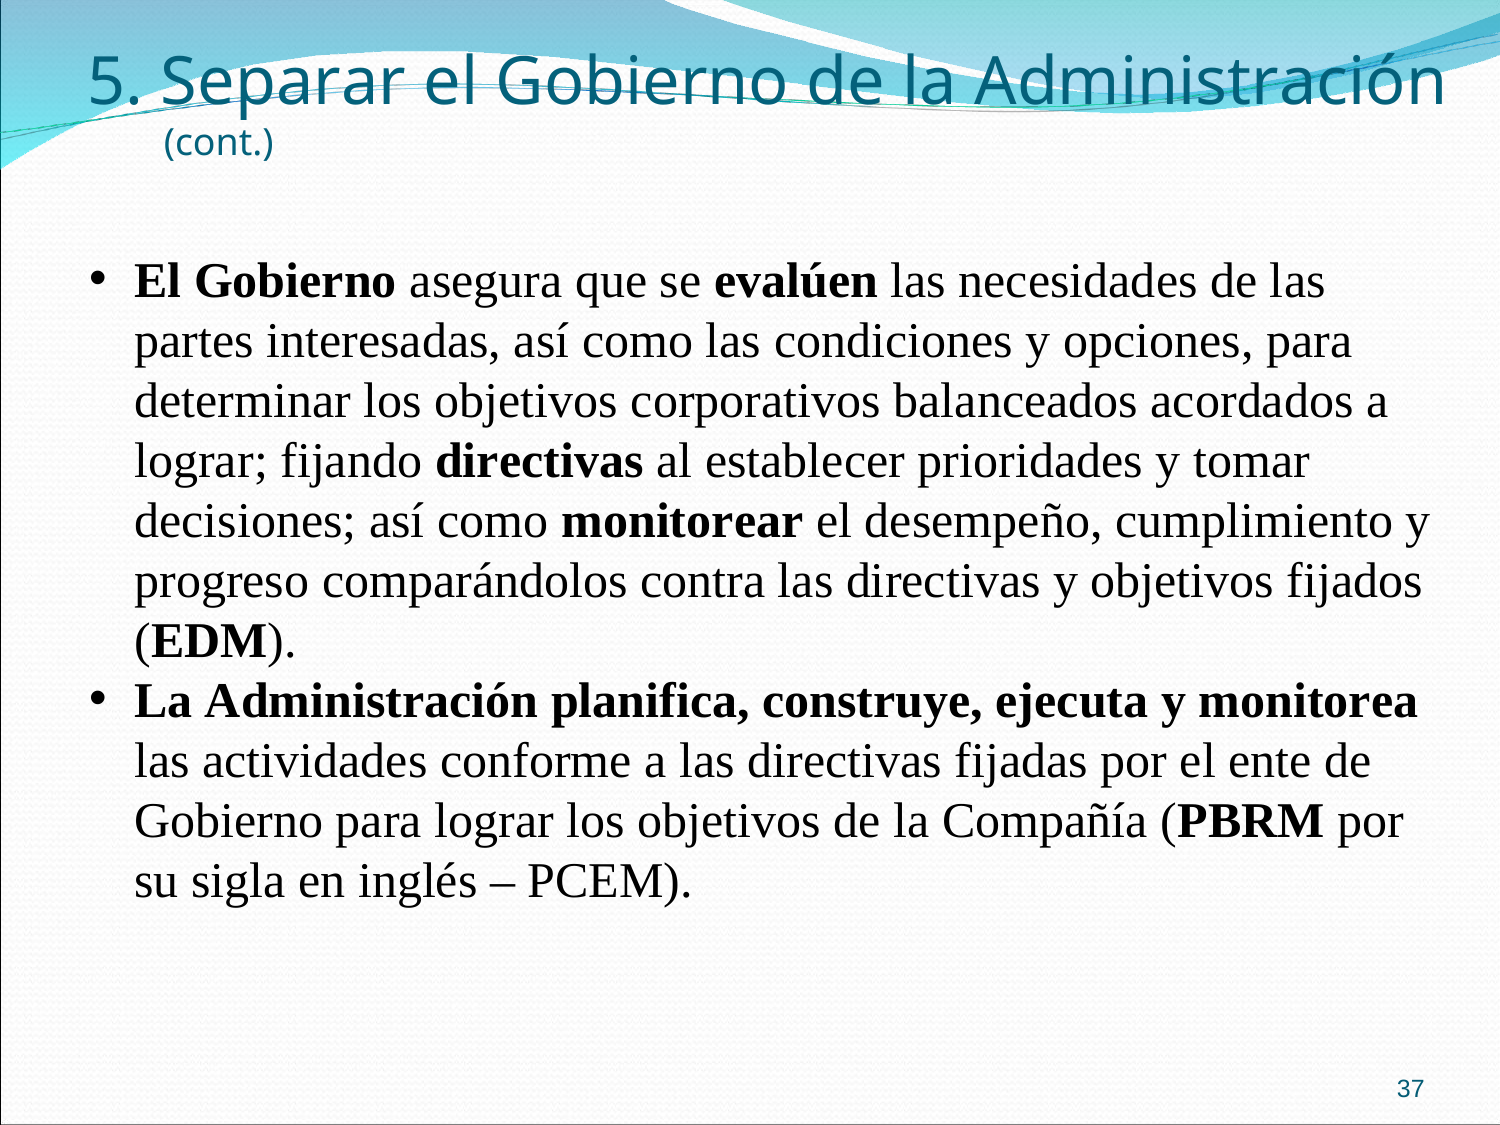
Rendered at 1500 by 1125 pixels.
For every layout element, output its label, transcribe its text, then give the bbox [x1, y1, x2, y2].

title 5. Separar el Gobierno de la Administración (cont.) [87, 0, 1500, 163]
text_box <number> [1299, 1042, 1426, 1103]
text_box El Gobierno asegura que se evalúen las necesidades de las partes interesadas, así como las condiciones y opciones, para determinar los objetivos corporativos balanceados acordados a lograr; fijando directivas al establecer prioridades y tomar decisiones; así como monitorear el desempeño, cumplimiento y progreso comparándolos contra las directivas y objetivos fijados (EDM). La Administración planifica, construye, ejecuta y monitorea las actividades conforme a las directivas fijadas por el ente de Gobierno para lograr los objetivos de la Compañía (PBRM por su sigla en inglés – PCEM). [74, 174, 1463, 993]
picture [0, 0, 1500, 1125]
